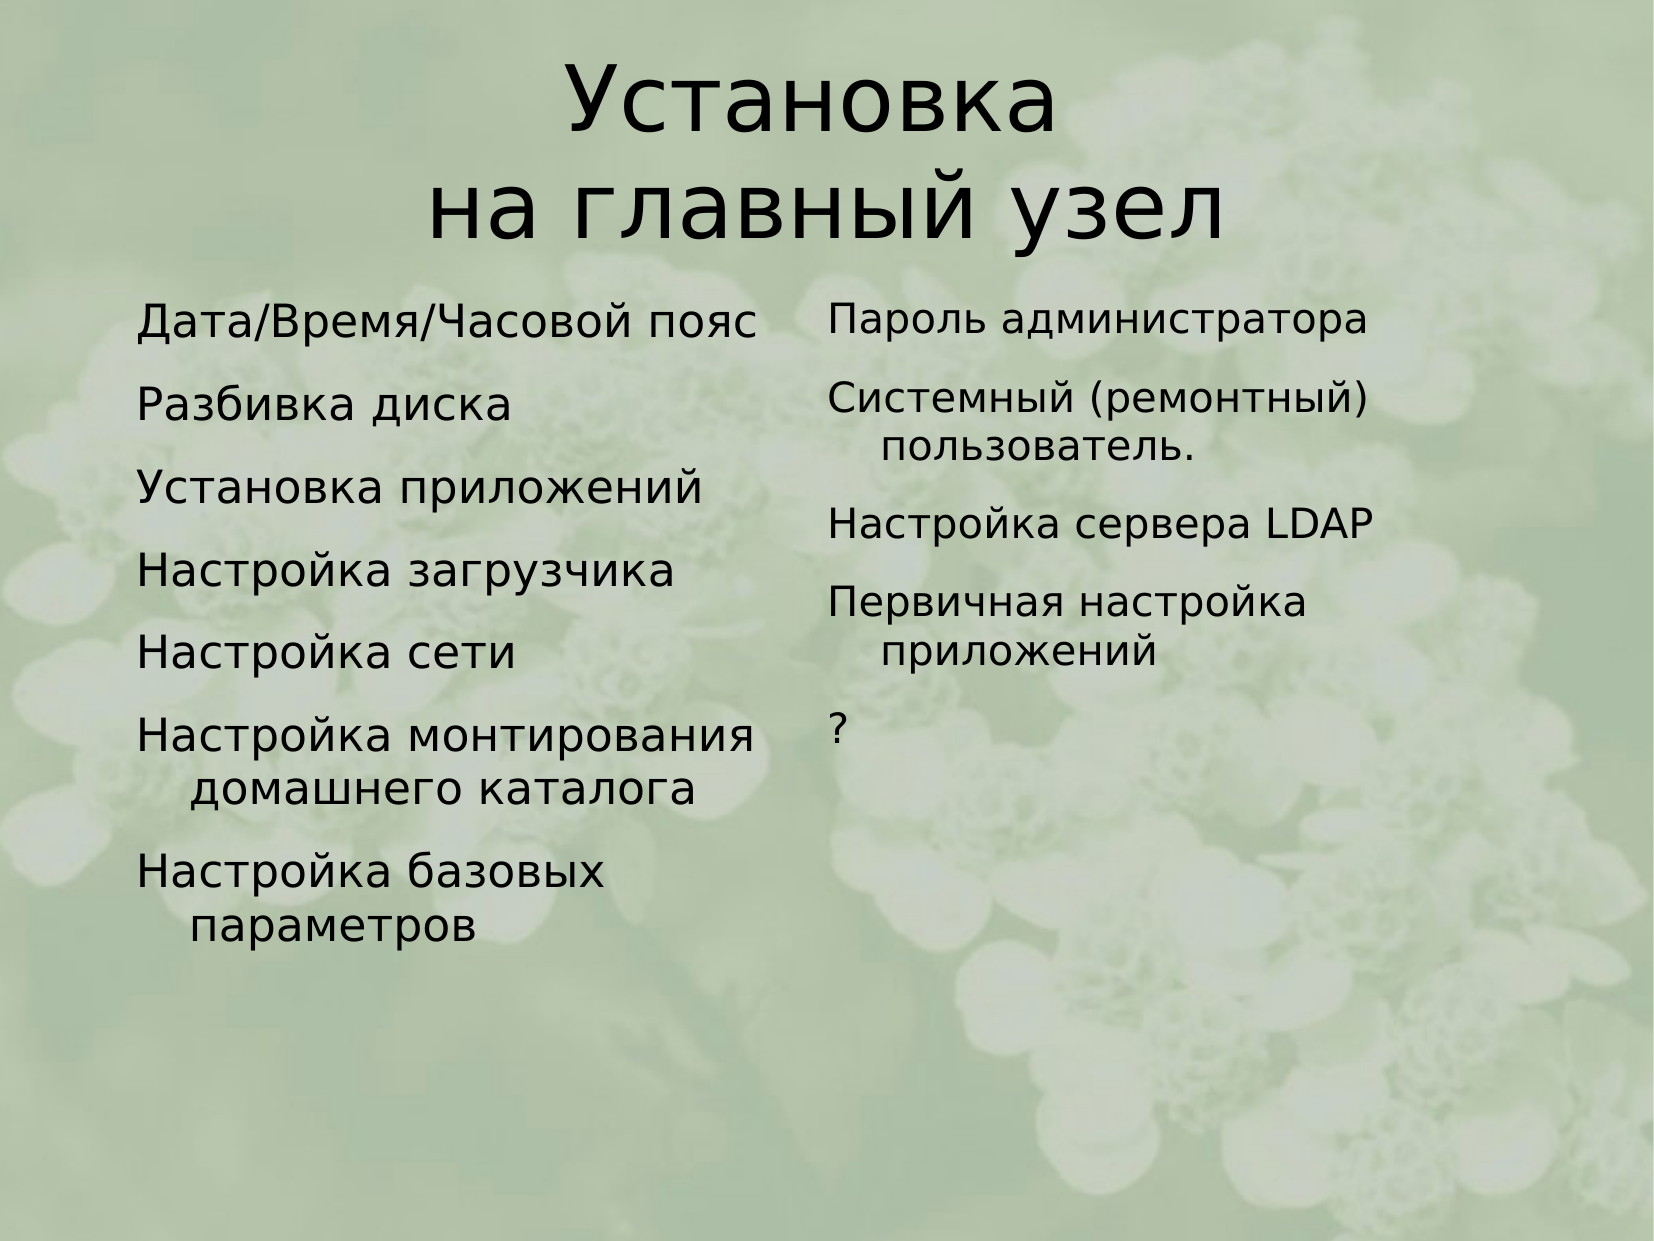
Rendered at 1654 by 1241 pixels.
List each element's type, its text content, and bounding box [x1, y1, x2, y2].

title Установка на главный узел [82, 45, 1571, 261]
list Дата/Время/Часовой пояс Разбивка диска Установка приложений Настройка загрузчика Настройка сети Настройка монтирования домашнего каталога Настройка базовых параметров [118, 295, 798, 1114]
list Пароль администратора Системный (ремонтный) пользователь. Настройка сервера LDAP Первичная настройка приложений ? [809, 295, 1536, 1099]
picture [0, 0, 1654, 1241]
